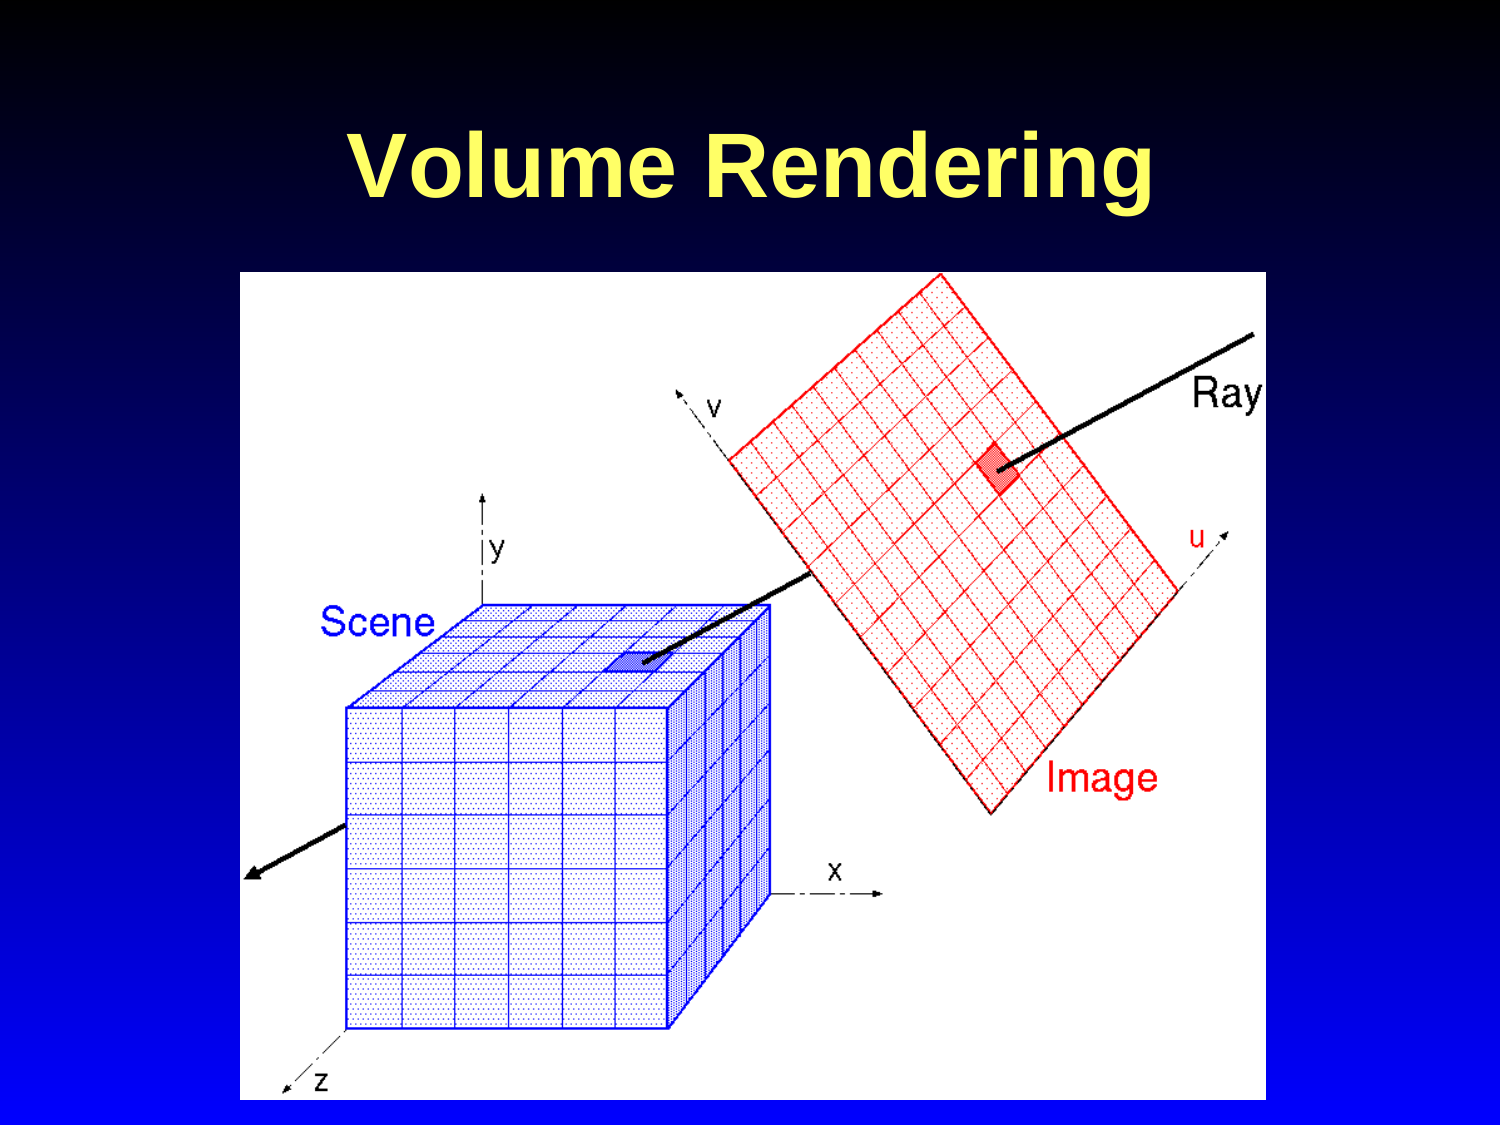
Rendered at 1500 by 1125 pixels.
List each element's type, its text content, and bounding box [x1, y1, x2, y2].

picture [240, 272, 1266, 1101]
title Volume Rendering [47, 37, 1457, 225]
